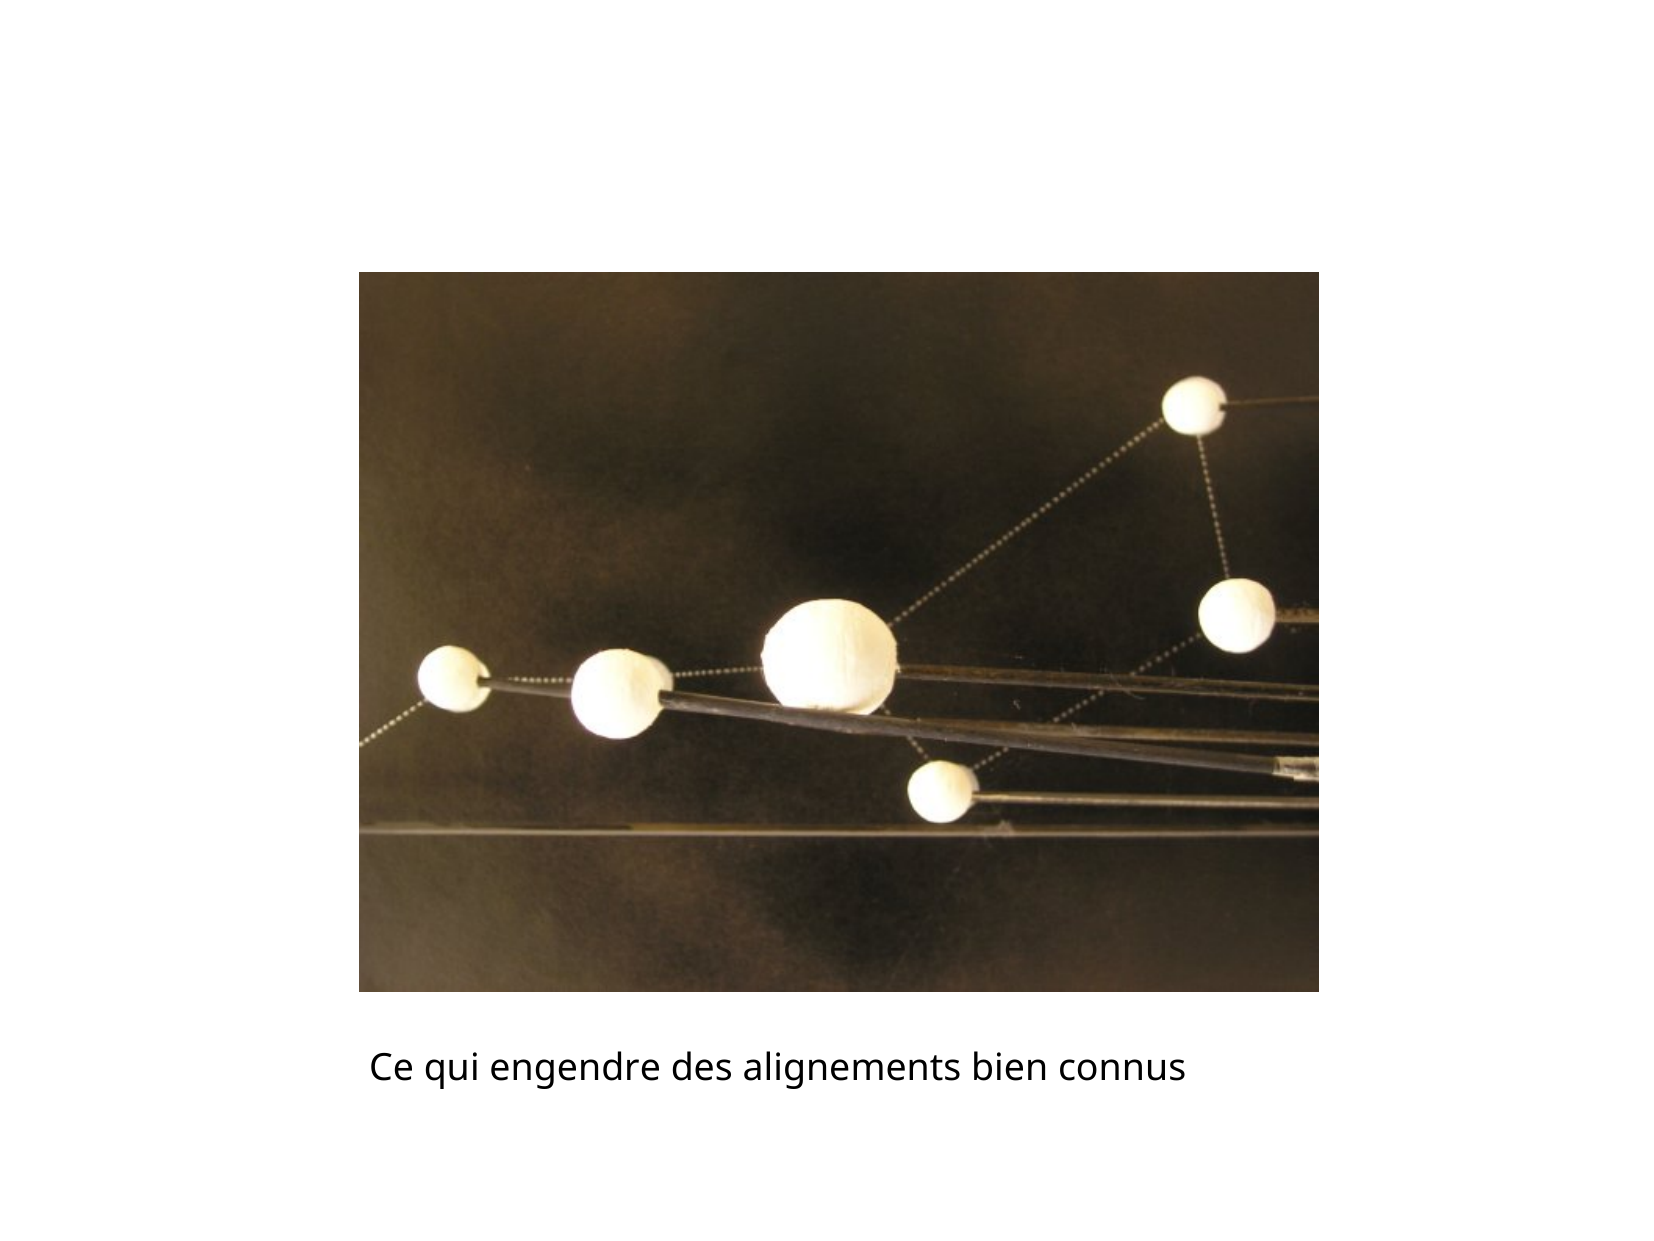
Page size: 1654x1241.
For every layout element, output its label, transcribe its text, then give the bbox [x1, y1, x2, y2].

picture [359, 272, 1319, 992]
text_box Ce qui engendre des alignements bien connus [354, 1033, 1329, 1093]
